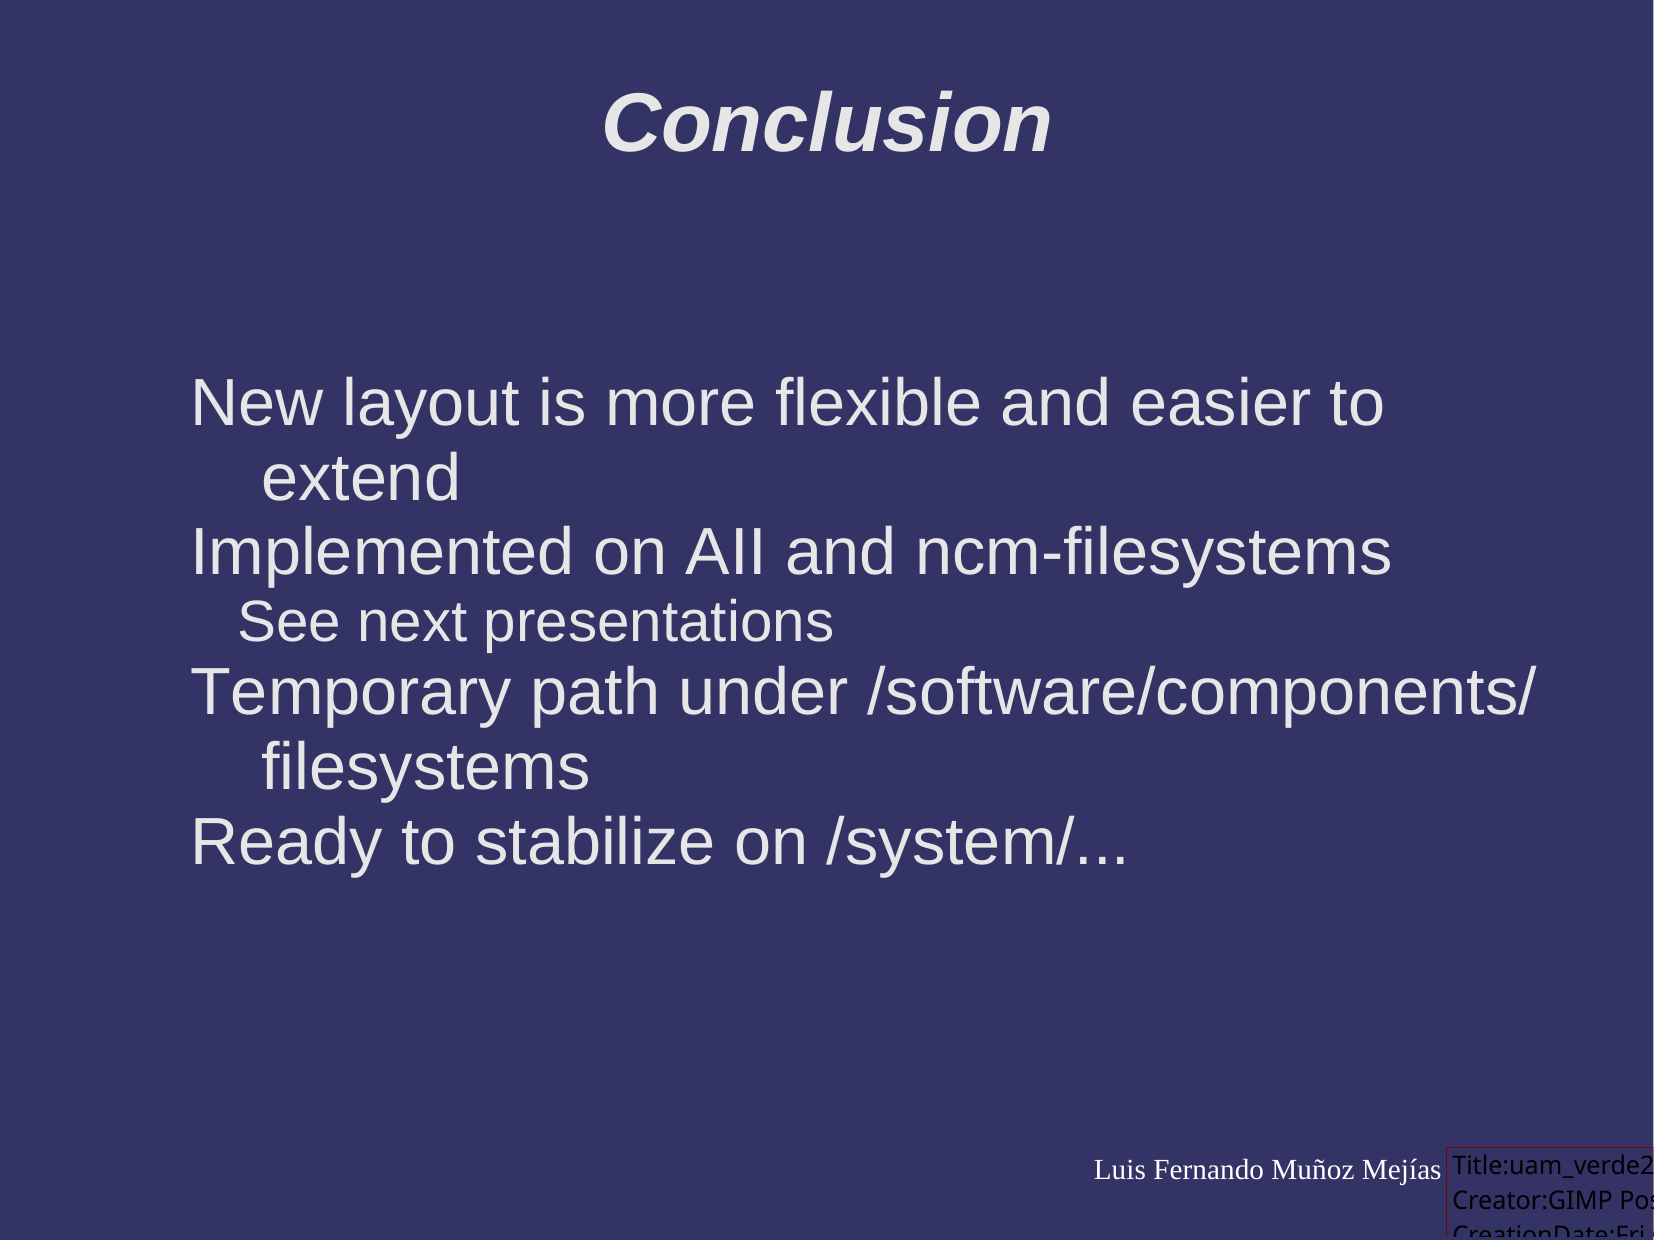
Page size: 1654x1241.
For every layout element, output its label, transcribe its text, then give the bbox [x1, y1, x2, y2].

title Conclusion [121, 19, 1534, 227]
list New layout is more flexible and easier to extend Implemented on AII and ncm-filesystems See next presentations Temporary path under /software/components/filesystems Ready to stabilize on /system/... [178, 364, 1570, 1147]
